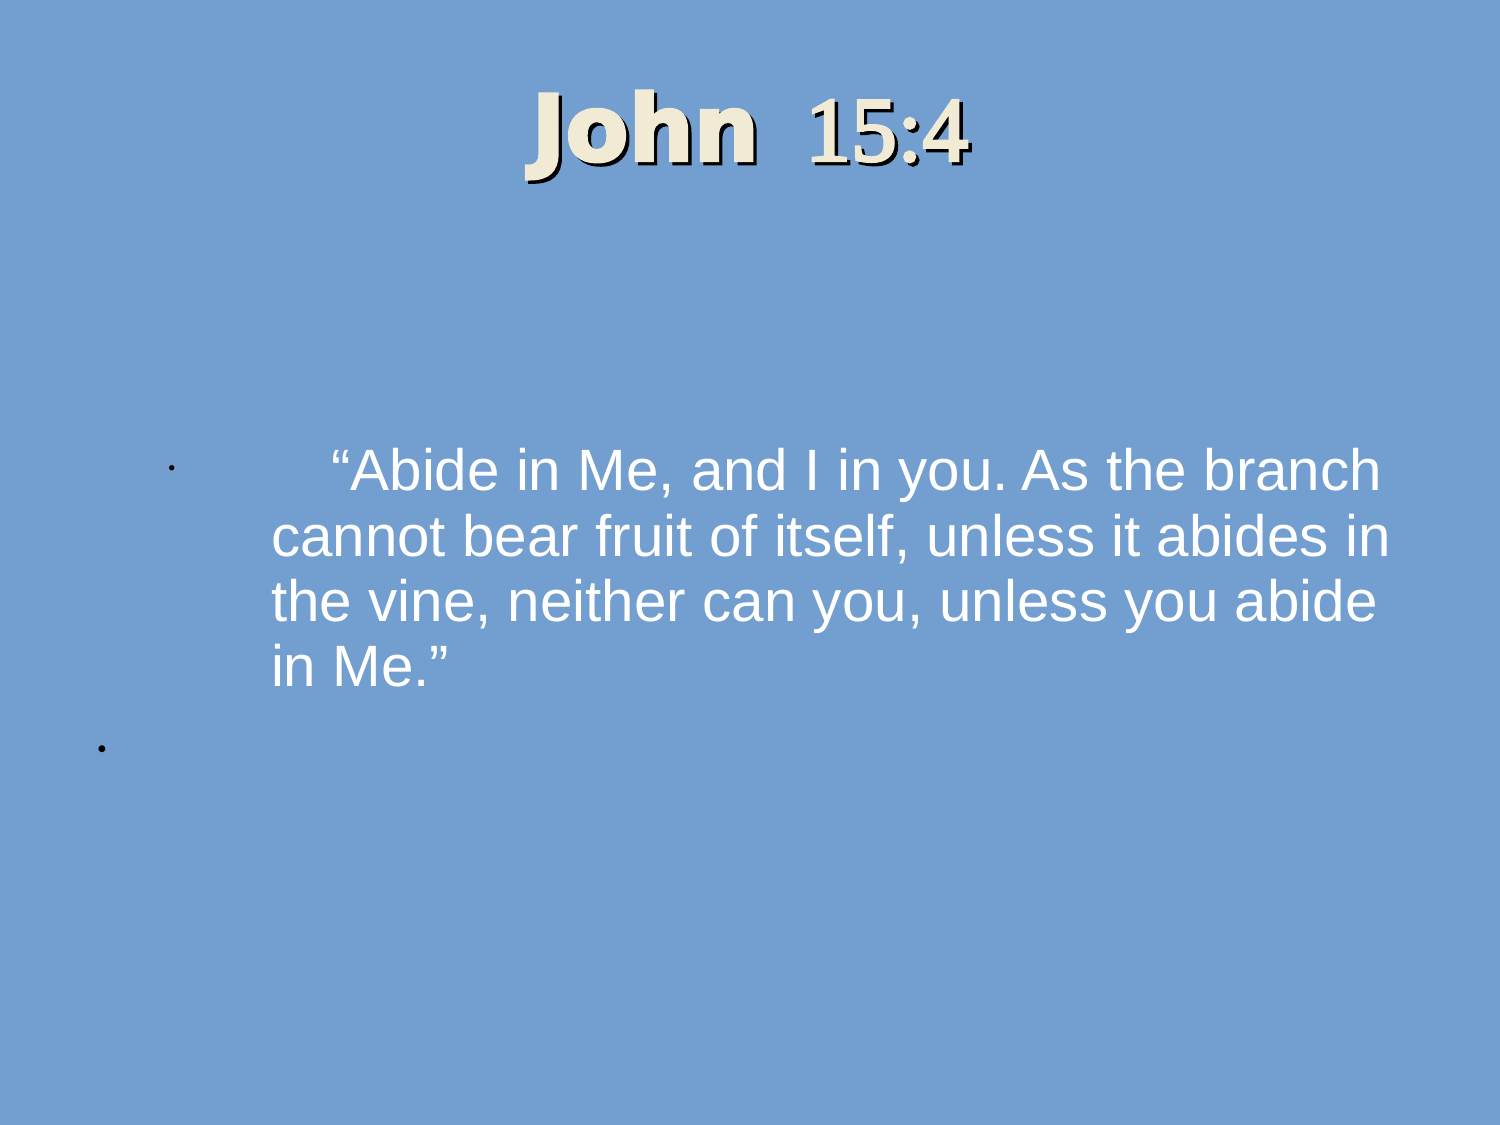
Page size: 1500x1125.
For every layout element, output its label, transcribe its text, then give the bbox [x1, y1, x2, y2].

title John 15:4 [75, 44, 1426, 233]
list “Abide in Me, and I in you. As the branch cannot bear fruit of itself, unless it abides in the vine, neither can you, unless you abide in Me.” [75, 437, 1426, 1125]
